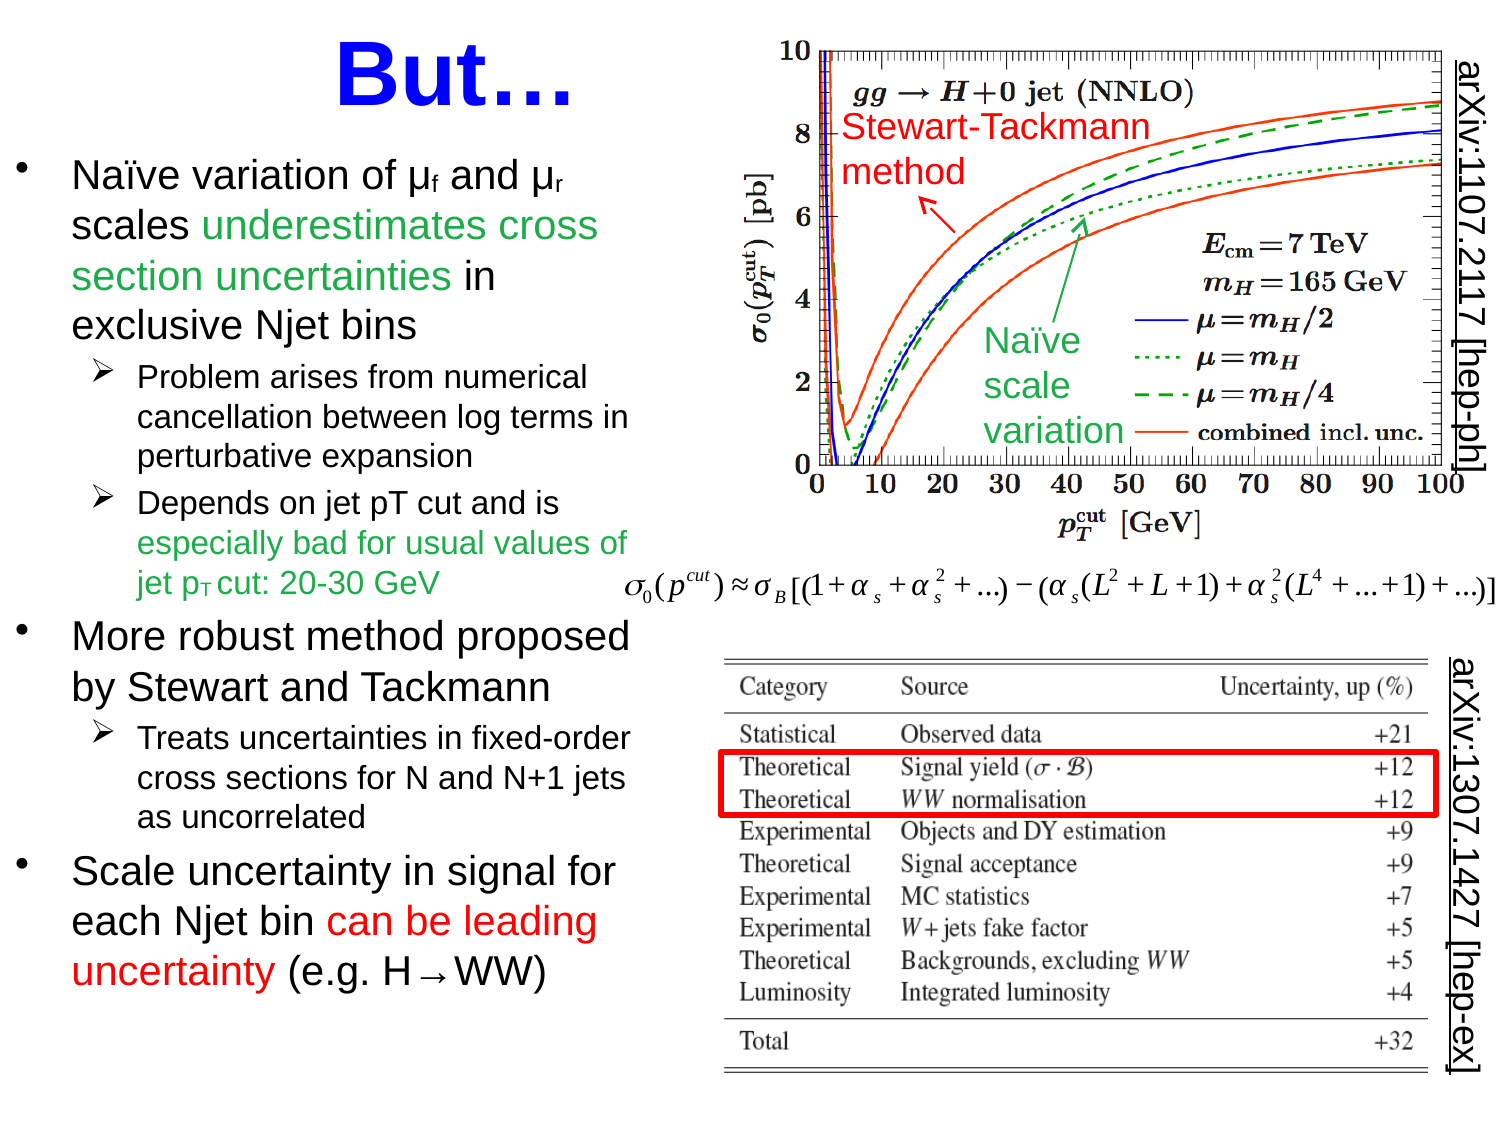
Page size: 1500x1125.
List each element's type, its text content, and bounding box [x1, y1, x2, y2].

text_box arXiv:1307.1427 [hep-ex] [1438, 642, 1499, 1102]
title But… [172, 0, 742, 138]
picture [724, 755, 1428, 812]
picture [739, 33, 1473, 545]
chart [619, 555, 1500, 618]
picture [721, 653, 1428, 749]
text_box Stewart-Tackmann method [826, 94, 1190, 200]
text_box arXiv:1107.2117 [hep-ph] [1444, 45, 1500, 496]
text_box Naïve scale variation [968, 308, 1152, 459]
list Naïve variation of μf and μr scales underestimates cross section uncertainties in exclusive Njet bins Problem arises from numerical cancellation between log terms in perturbative expansion Depends on jet pT cut and is especially bad for usual values of jet pT cut: 20-30 GeV More robust method proposed by Stewart and Tackmann Treats uncertainties in fixed-order cross sections for N and N+1 jets as uncorrelated Scale uncertainty in signal for each Njet bin can be leading uncertainty (e.g. H→WW) [0, 140, 676, 1071]
picture [721, 818, 1428, 1081]
